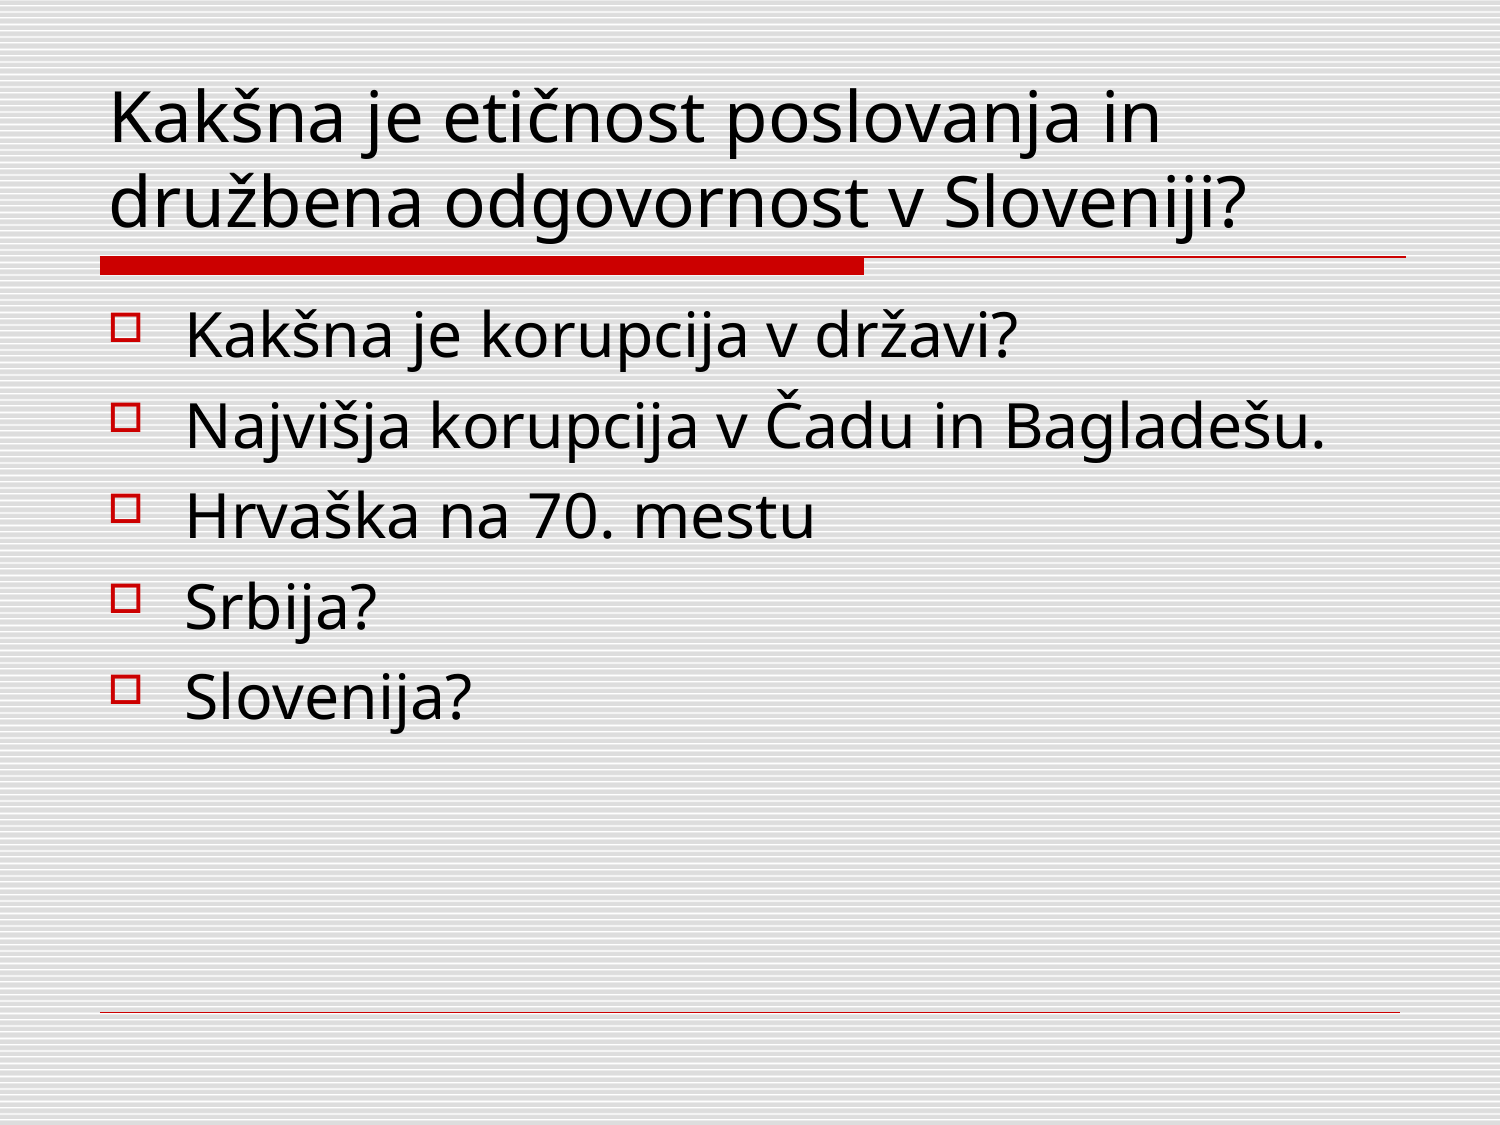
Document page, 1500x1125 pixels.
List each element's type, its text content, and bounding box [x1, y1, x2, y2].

title Kakšna je etičnost poslovanja in družbena odgovornost v Sloveniji? [94, 49, 1407, 250]
list Kakšna je korupcija v državi? Najvišja korupcija v Čadu in Bagladešu. Hrvaška na 70. mestu Srbija? Slovenija? [92, 287, 1406, 988]
picture [0, 0, 1500, 1125]
